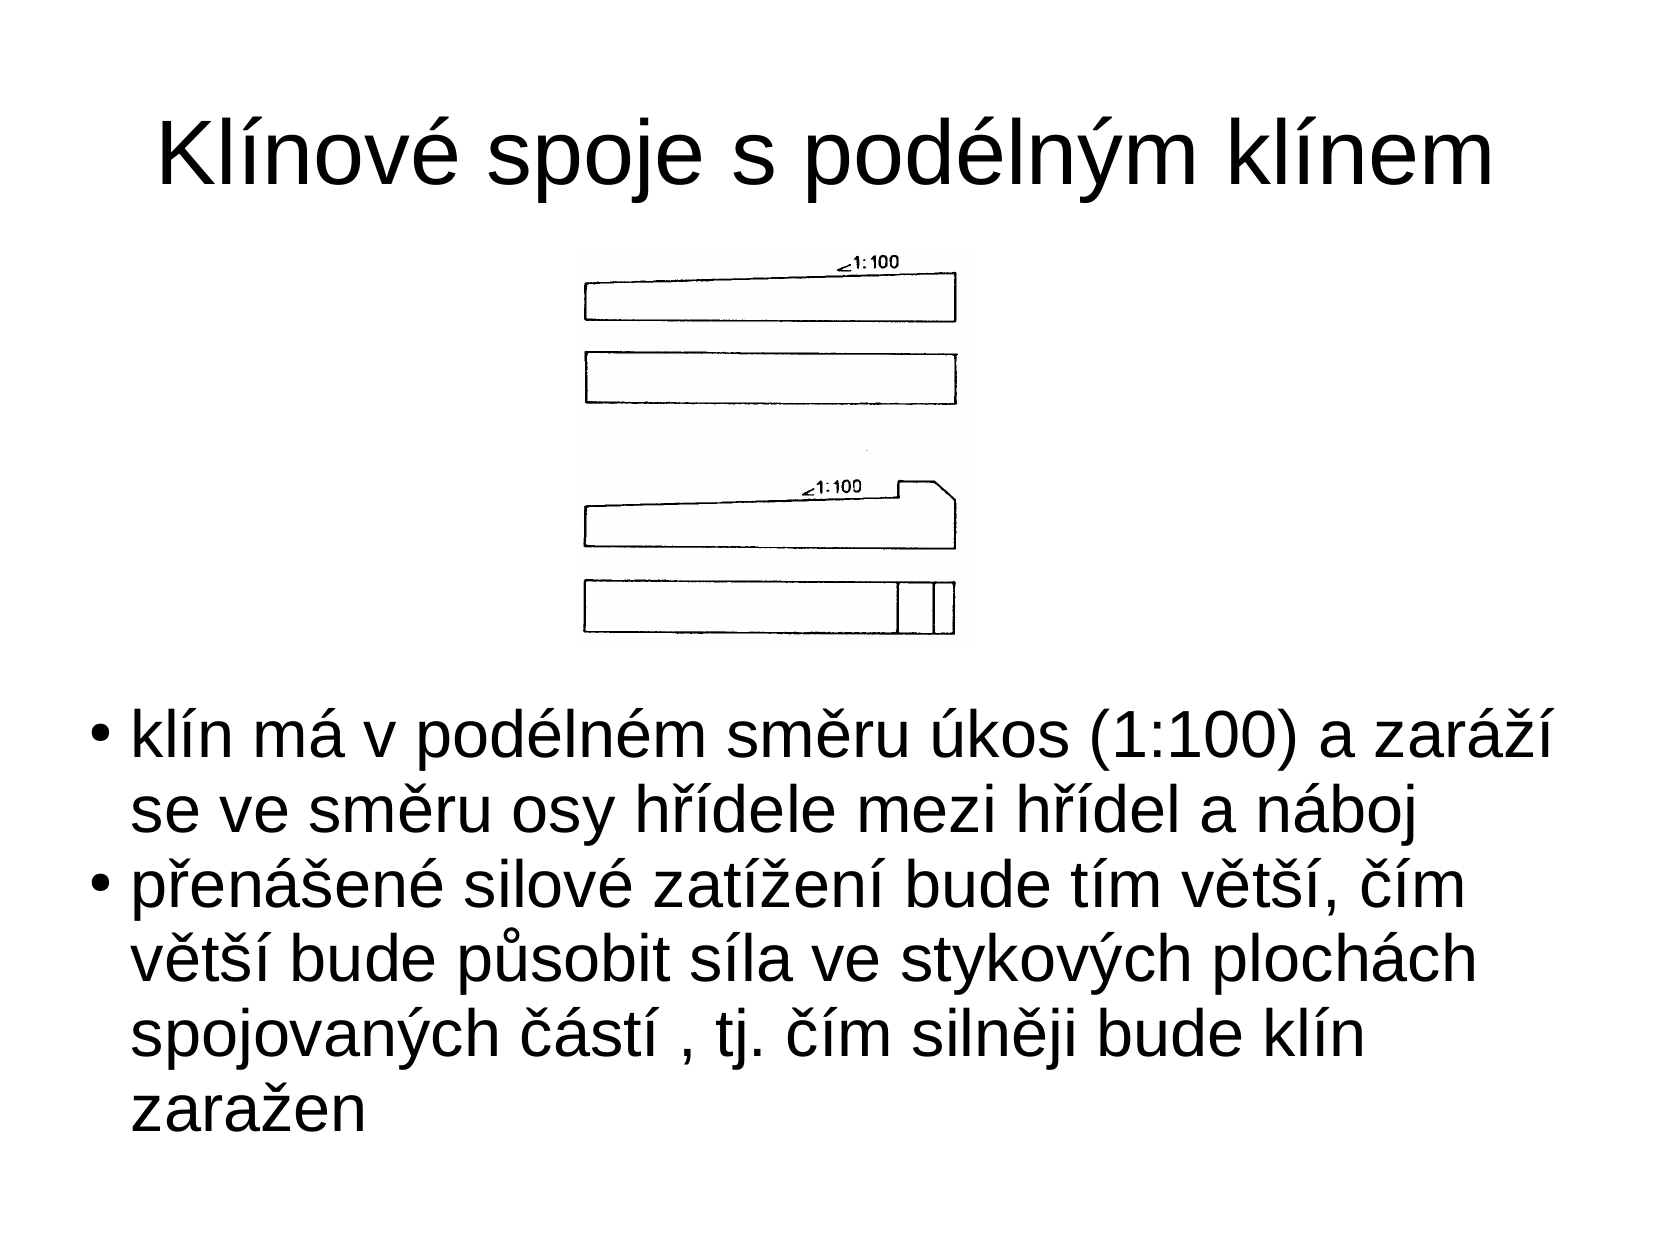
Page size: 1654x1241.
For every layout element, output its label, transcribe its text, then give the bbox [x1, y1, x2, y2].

title Klínové spoje s podélným klínem [82, 56, 1571, 250]
picture [572, 248, 975, 650]
subtitle klín má v podélném směru úkos (1:100) a zaráží se ve směru osy hřídele mezi hřídel a náboj přenášené silové zatížení bude tím větší, čím větší bude působit síla ve stykových plochách spojovaných částí , tj. čím silněji bude klín zaražen [88, 248, 1577, 1146]
